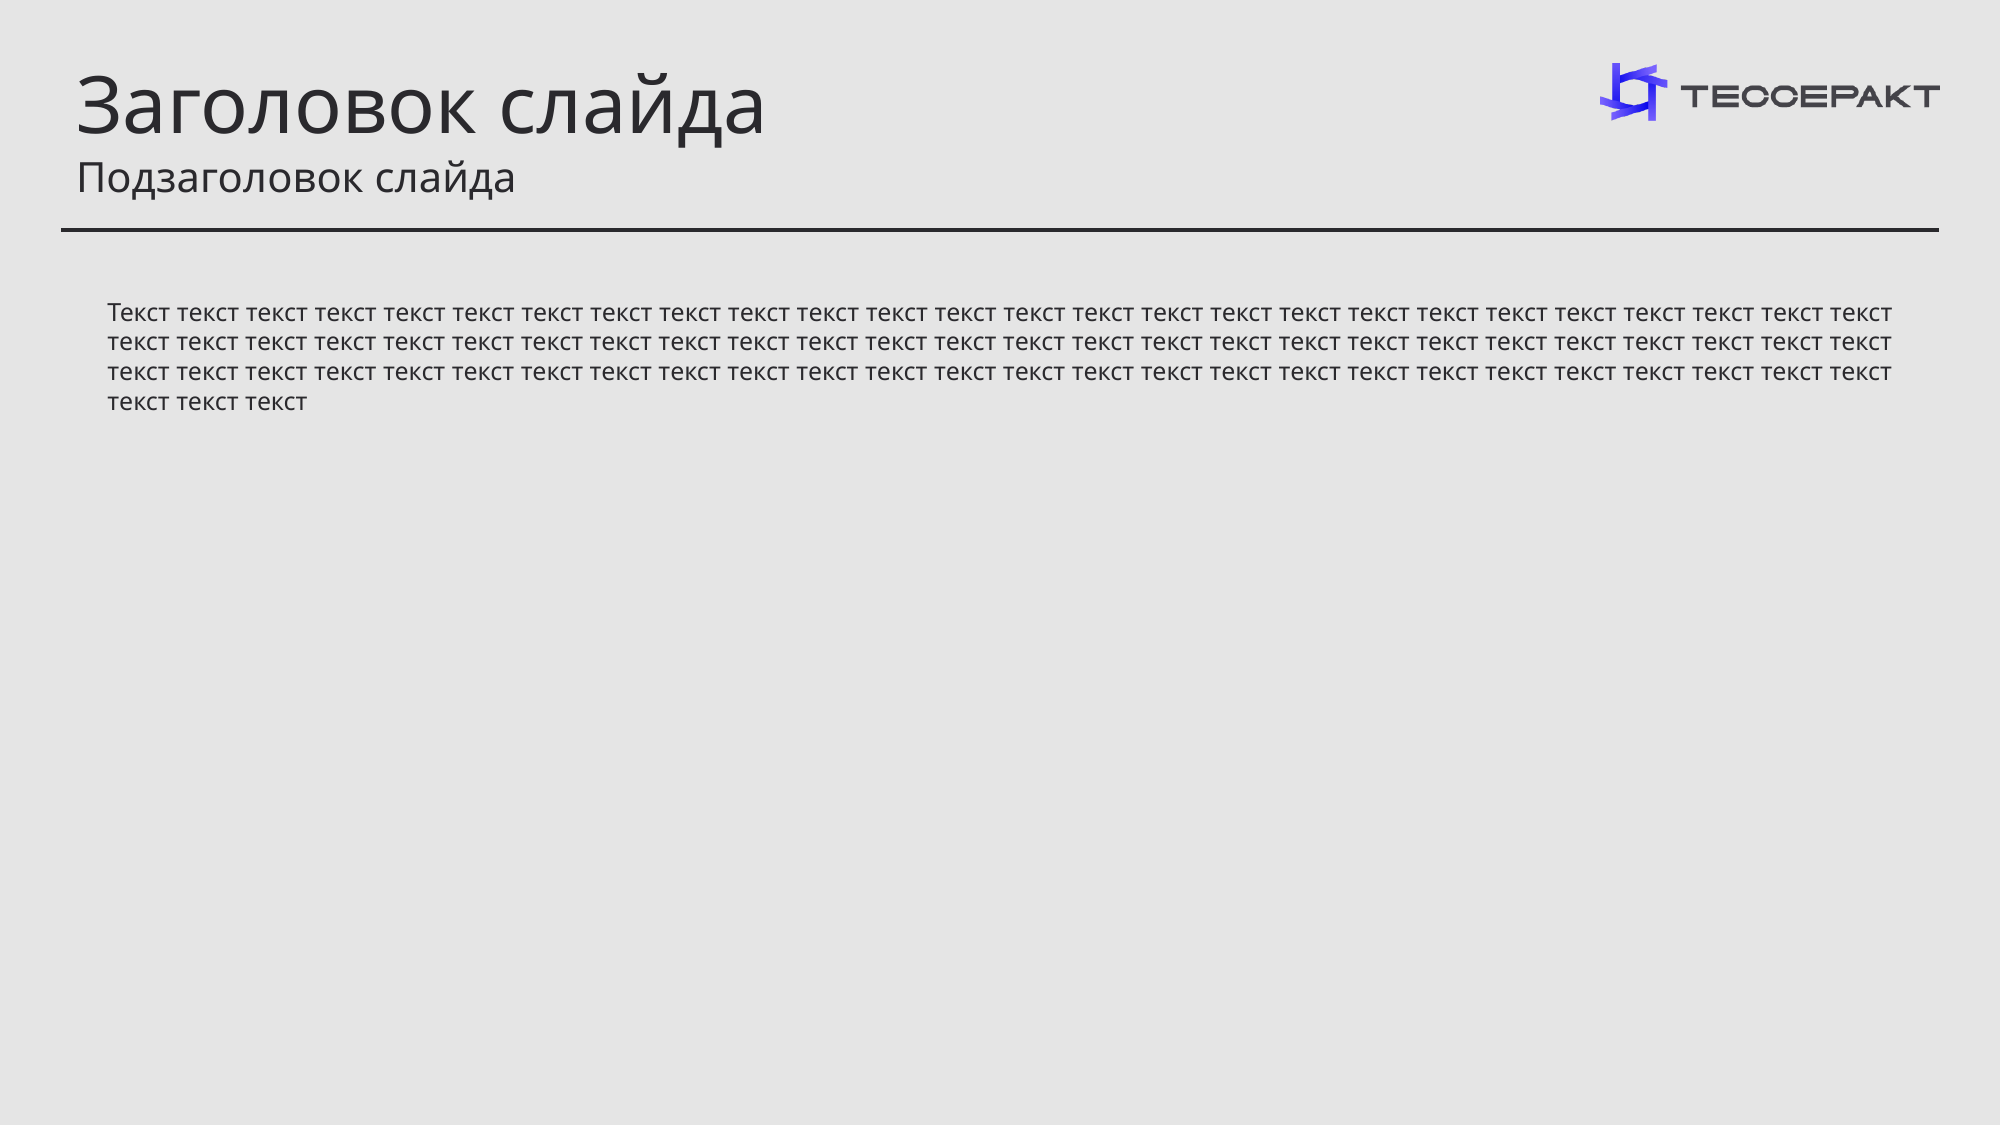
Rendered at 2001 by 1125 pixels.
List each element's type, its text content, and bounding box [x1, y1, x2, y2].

list Текст текст текст текст текст текст текст текст текст текст текст текст текст текст текст текст текст текст текст текст текст текст текст текст текст текст текст текст текст текст текст текст текст текст текст текст текст текст текст текст текст текст текст текст текст текст текст текст текст текст текст текст текст текст текст текст текст текст текст текст текст текст текст текст текст текст текст текст текст текст текст текст текст текст текст текст текст текст текст текст текст [92, 288, 1920, 1034]
list Подзаголовок слайда [60, 152, 768, 237]
title Заголовок слайда [60, 63, 1445, 159]
picture [1600, 63, 1940, 121]
